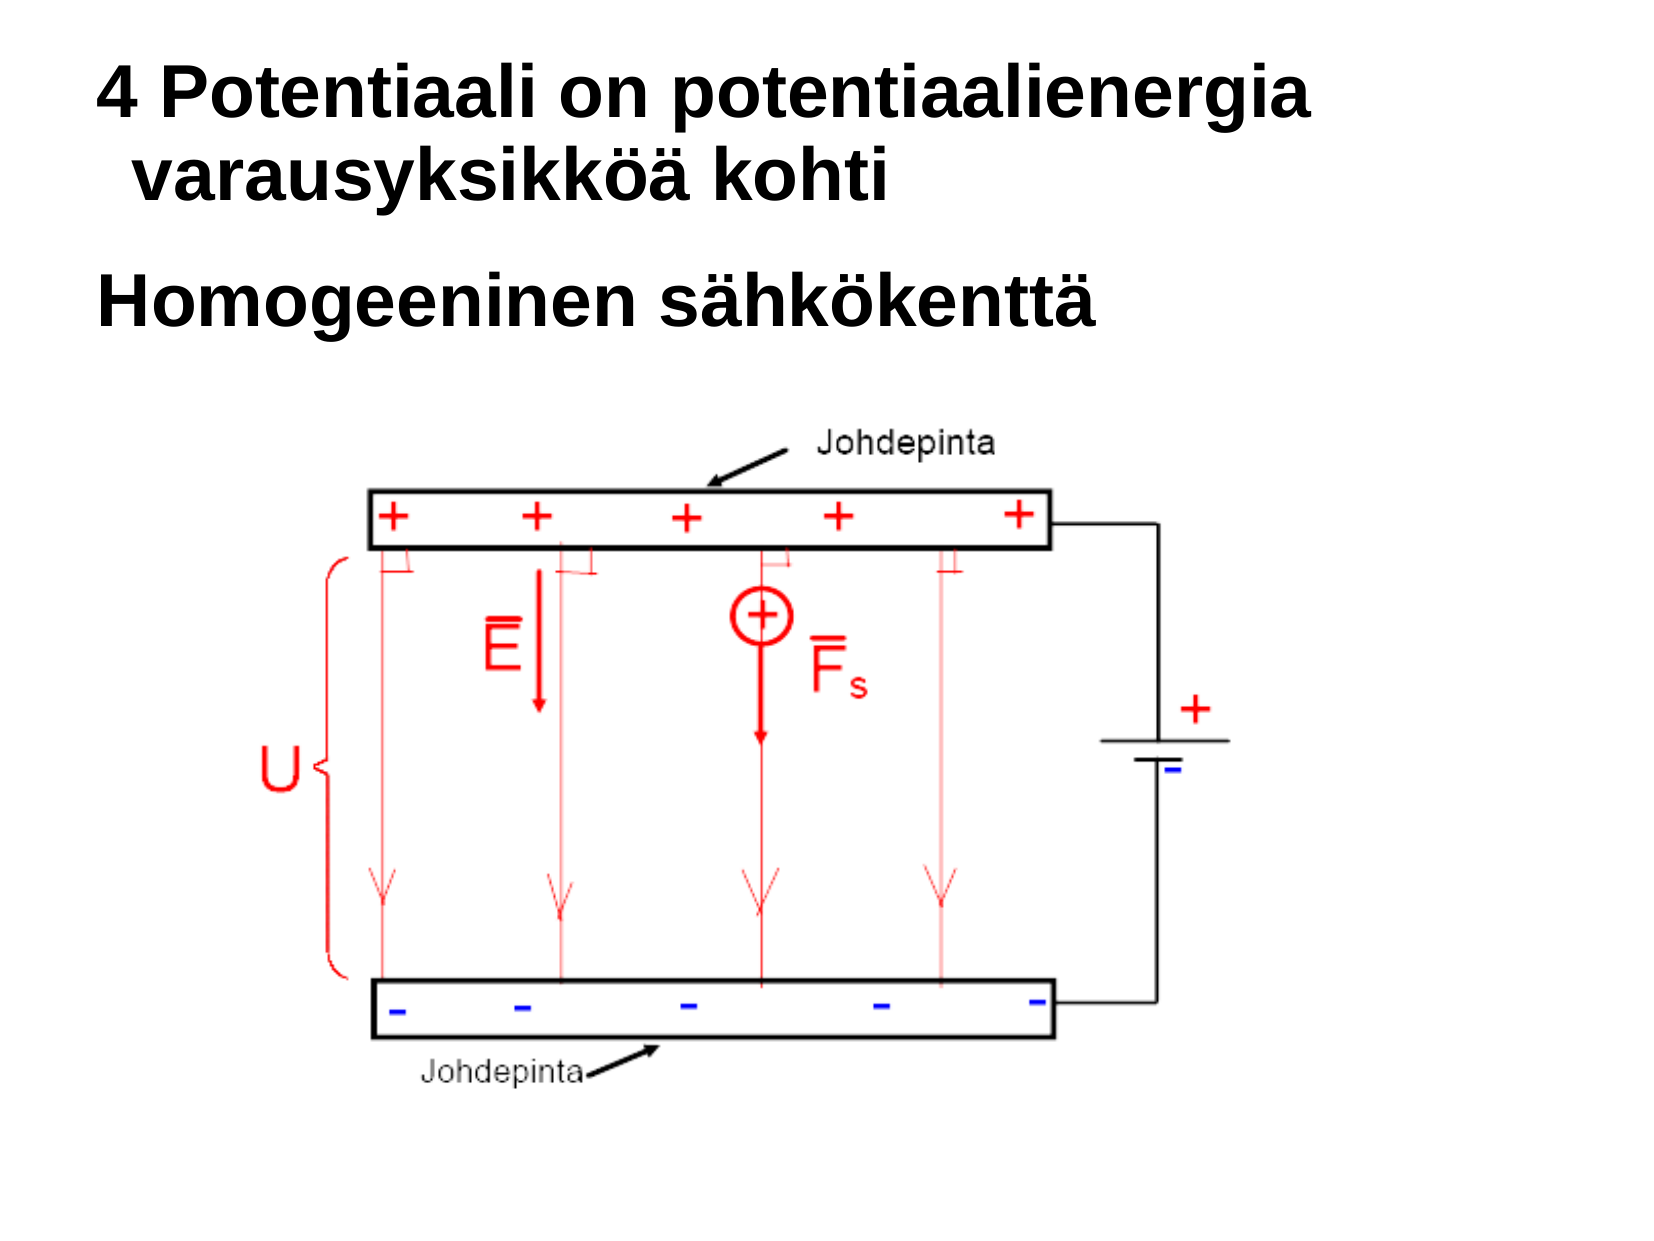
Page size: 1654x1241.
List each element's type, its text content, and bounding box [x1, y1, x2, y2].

text_box 4 Potentiaali on potentiaalienergia varausyksikköä kohti Homogeeninen sähkökenttä [81, 37, 1524, 1229]
picture [231, 386, 1276, 1121]
